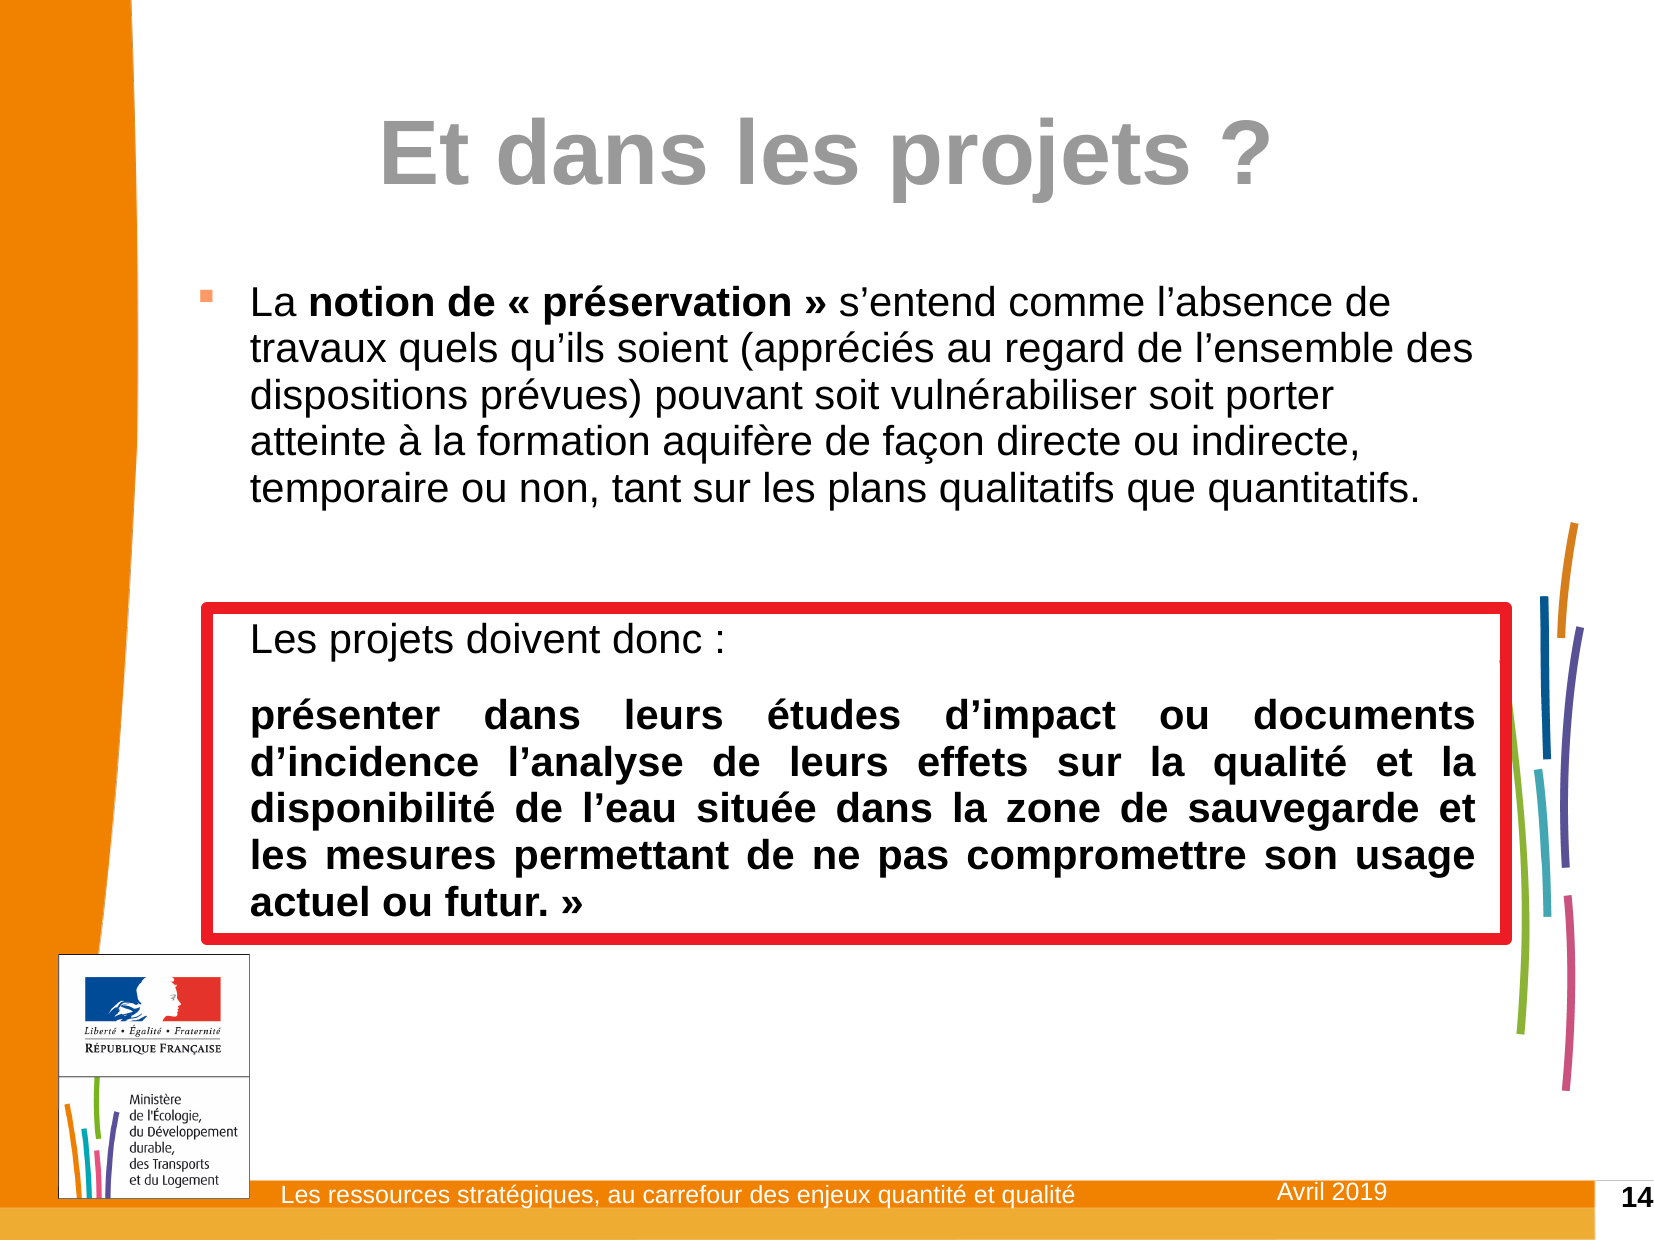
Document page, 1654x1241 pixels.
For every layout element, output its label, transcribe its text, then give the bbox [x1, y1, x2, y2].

picture [0, 0, 1654, 1240]
title Et dans les projets ? [82, 49, 1571, 257]
list La notion de « préservation » s’entend comme l’absence de travaux quels qu’ils soient (appréciés au regard de l’ensemble des dispositions prévues) pouvant soit vulnérabiliser soit porter atteinte à la formation aquifère de façon directe ou indirecte, temporaire ou non, tant sur les plans qualitatifs que quantitatifs. Les projets doivent donc : présenter dans leurs études d’impact ou documents d’incidence l’analyse de leurs effets sur la qualité et la disponibilité de l’eau située dans la zone de sauvegarde et les mesures permettant de ne pas compromettre son usage actuel ou futur. » [213, 614, 1477, 933]
list La notion de « préservation » s’entend comme l’absence de travaux quels qu’ils soient (appréciés au regard de l’ensemble des dispositions prévues) pouvant soit vulnérabiliser soit porter atteinte à la formation aquifère de façon directe ou indirecte, temporaire ou non, tant sur les plans qualitatifs que quantitatifs. Les projets doivent donc : présenter dans leurs études d’impact ou documents d’incidence l’analyse de leurs effets sur la qualité et la disponibilité de l’eau située dans la zone de sauvegarde et les mesures permettant de ne pas compromettre son usage actuel ou futur. » [179, 278, 1477, 998]
